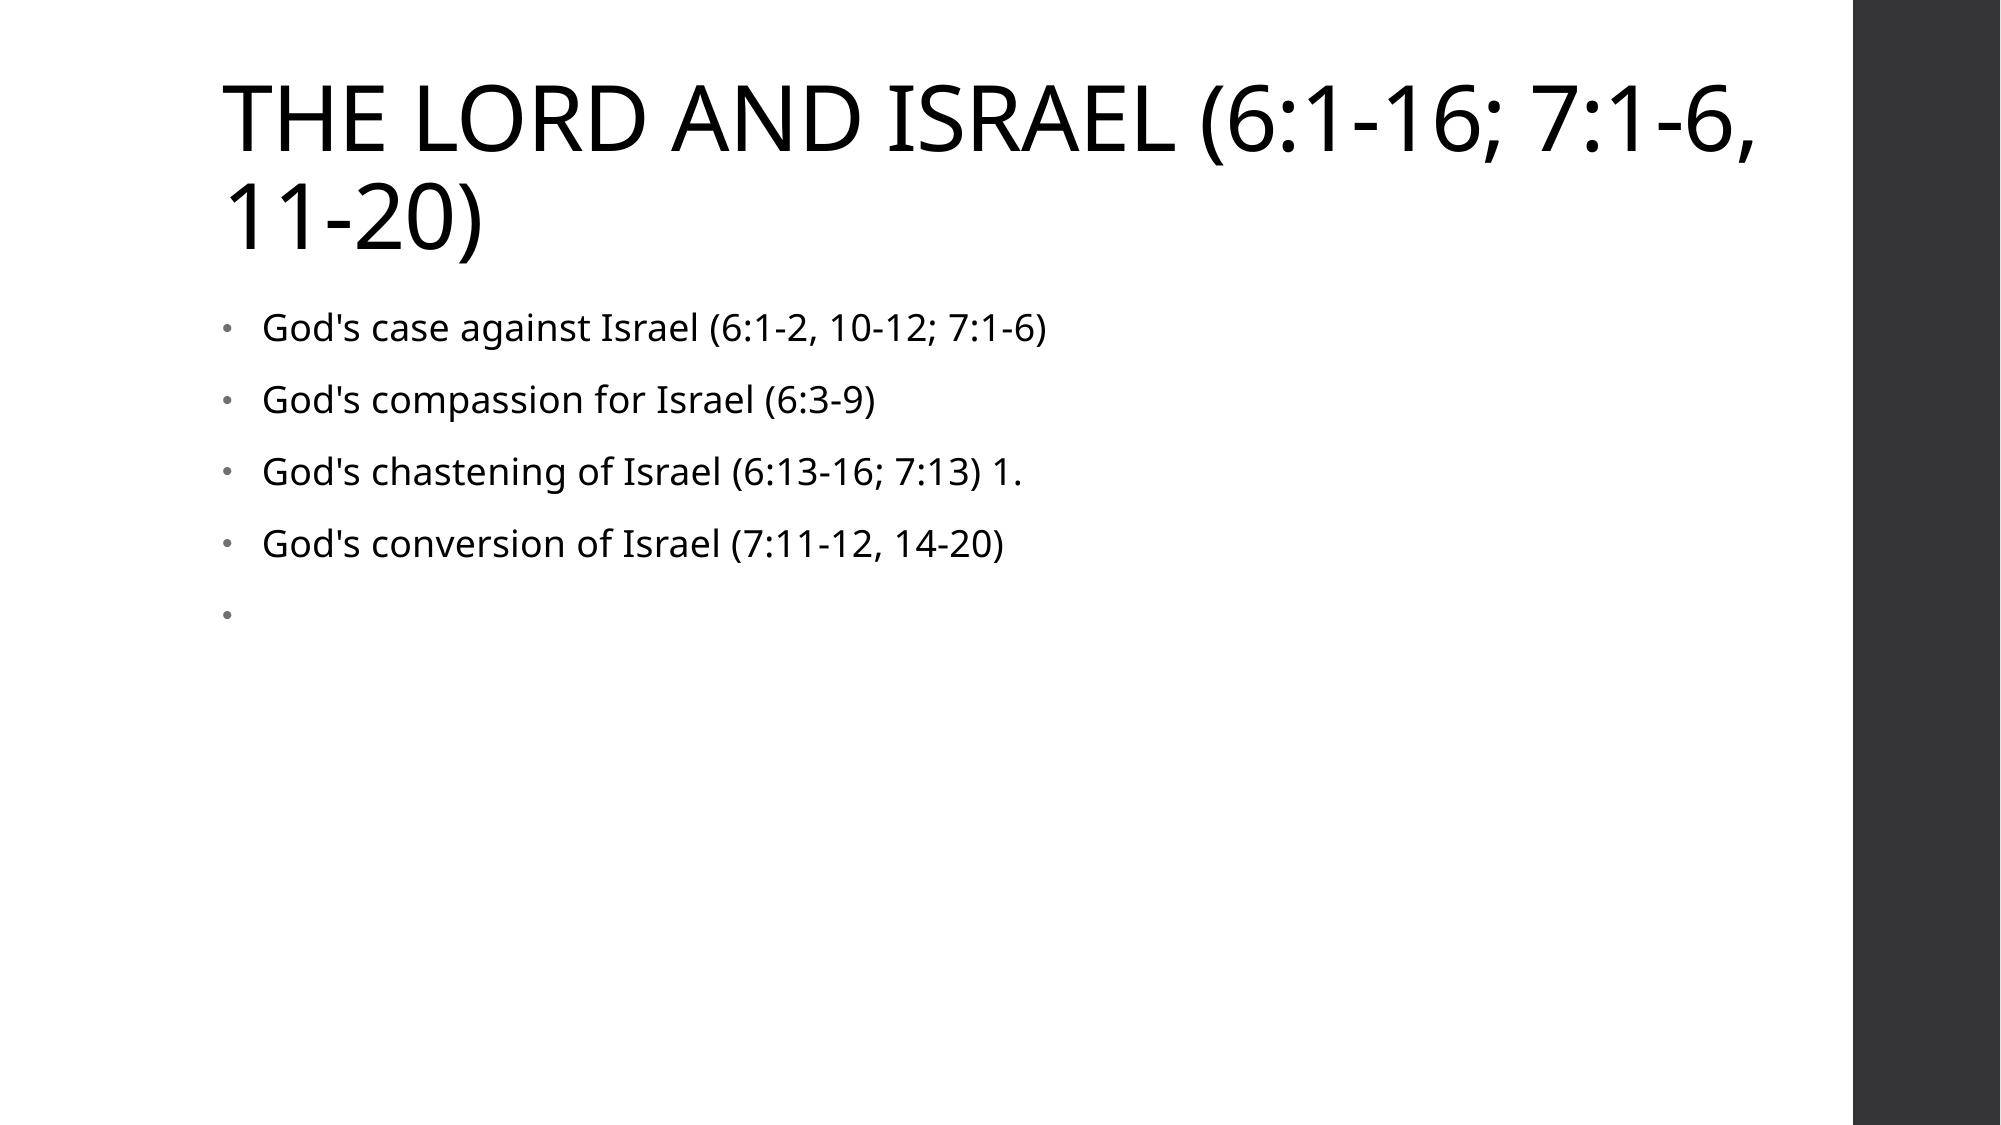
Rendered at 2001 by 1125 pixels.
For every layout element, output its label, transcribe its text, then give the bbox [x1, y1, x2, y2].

list God's case against Israel (6:1-2, 10-12; 7:1-6) God's compassion for Israel (6:3-9) God's chastening of Israel (6:13-16; 7:13) 1. God's conversion of Israel (7:11-12, 14-20) [206, 299, 1617, 1014]
title THE LORD AND ISRAEL (6:1-16; 7:1-6, 11-20) [206, 60, 1797, 278]
